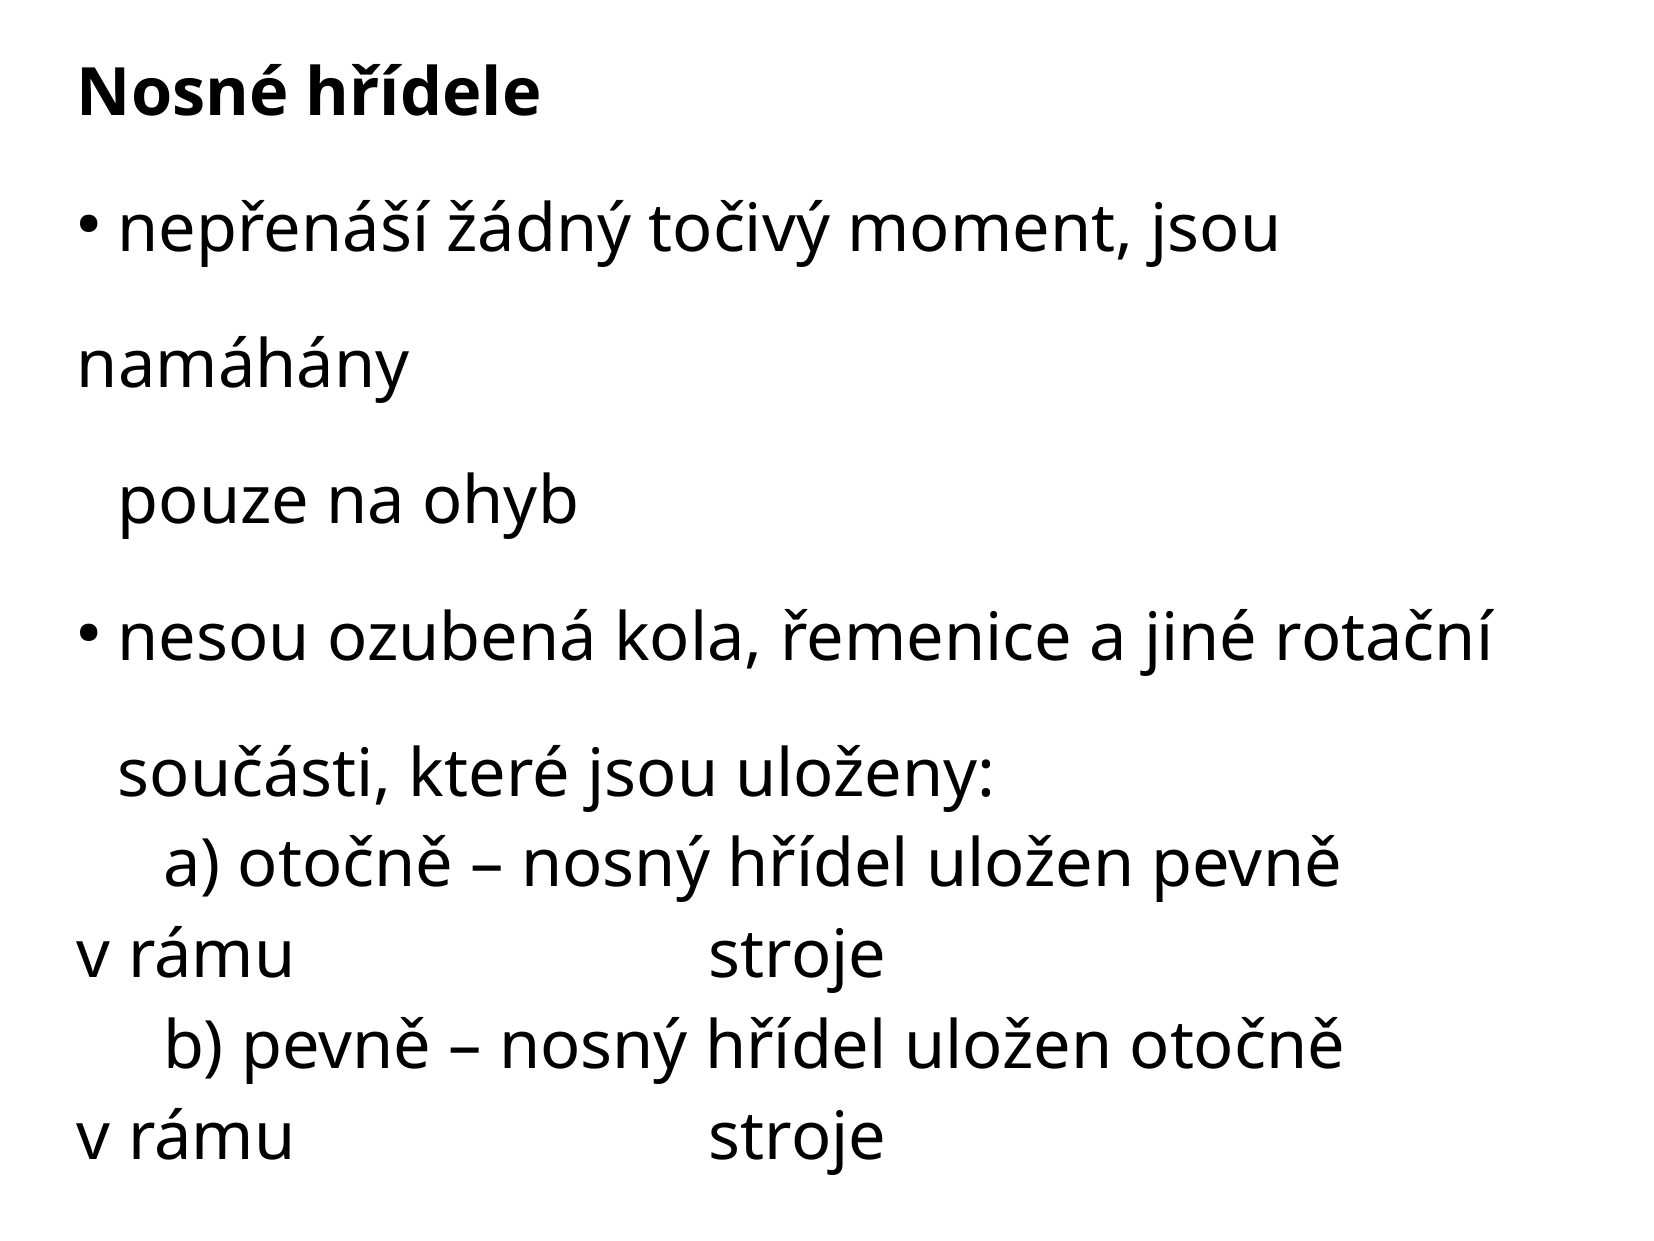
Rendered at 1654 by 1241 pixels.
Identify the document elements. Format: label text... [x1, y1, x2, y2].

subtitle Nosné hřídele nepřenáší žádný točivý moment, jsou namáhány pouze na ohyb nesou ozubená kola, řemenice a jiné rotační součásti, které jsou uloženy: a) otočně – nosný hřídel uložen pevně v rámu stroje b) pevně – nosný hřídel uložen otočně v rámu stroje [76, 59, 1565, 1119]
